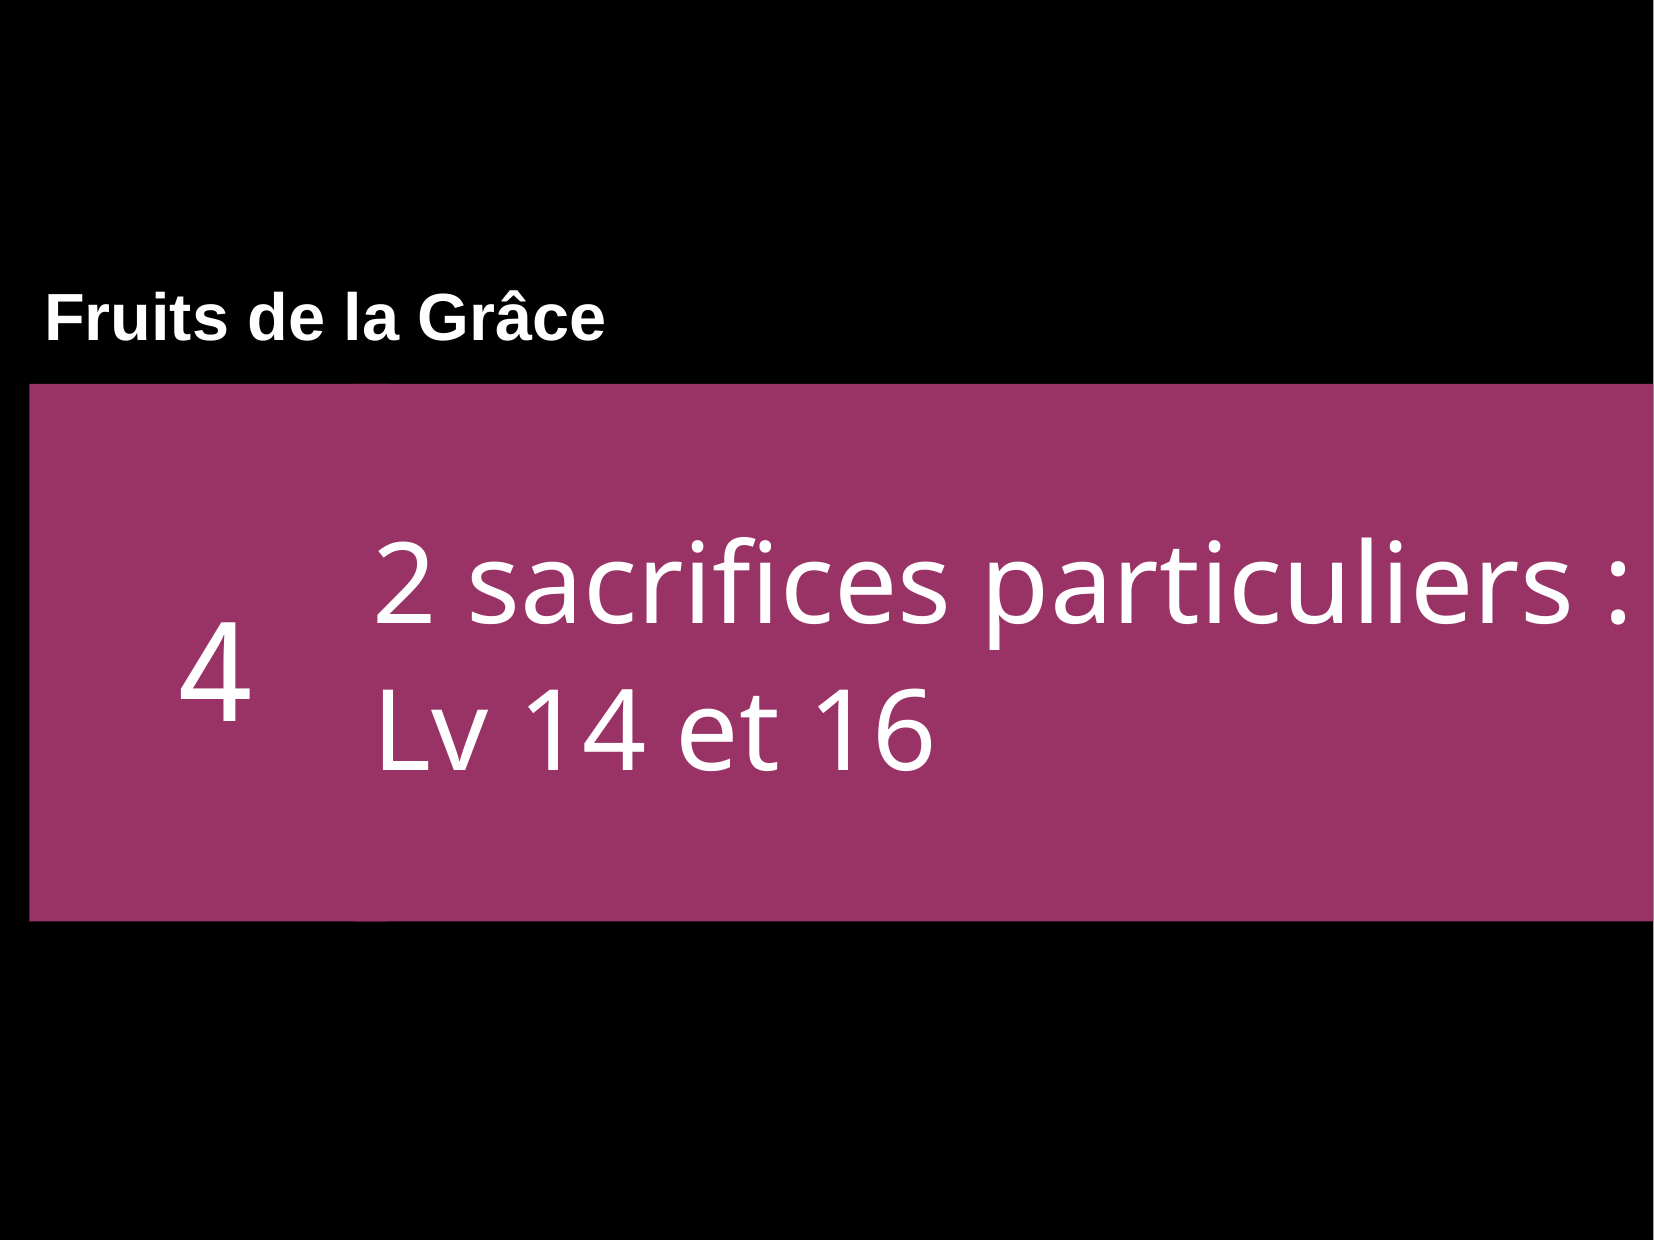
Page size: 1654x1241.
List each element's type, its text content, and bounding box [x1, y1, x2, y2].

text_box [29, 383, 354, 922]
text_box 4 [159, 566, 300, 770]
text_box 2 sacrifices particuliers : Lv 14 et 16 [354, 383, 1654, 922]
text_box Fruits de la Grâce [29, 272, 1654, 363]
